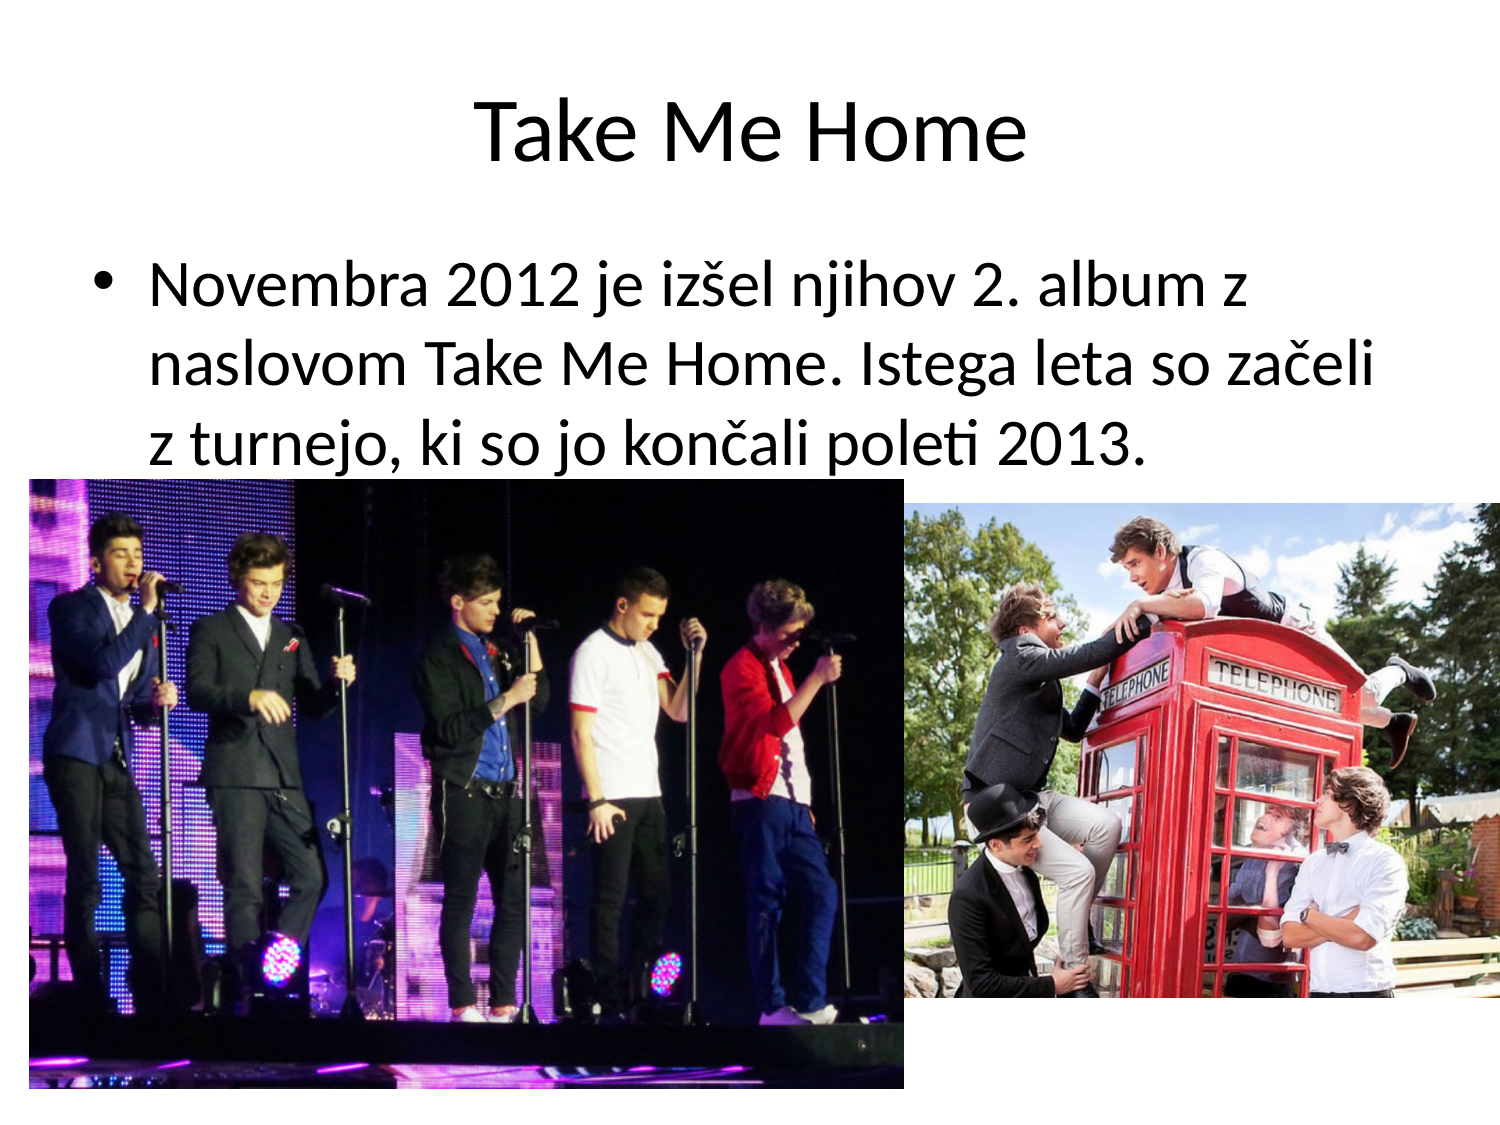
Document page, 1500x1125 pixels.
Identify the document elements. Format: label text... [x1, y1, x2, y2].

picture [29, 479, 1500, 1089]
list Novembra 2012 je izšel njihov 2. album z naslovom Take Me Home. Istega leta so začeli z turnejo, ki so jo končali poleti 2013. [76, 231, 1427, 503]
title Take Me Home [76, 31, 1427, 219]
